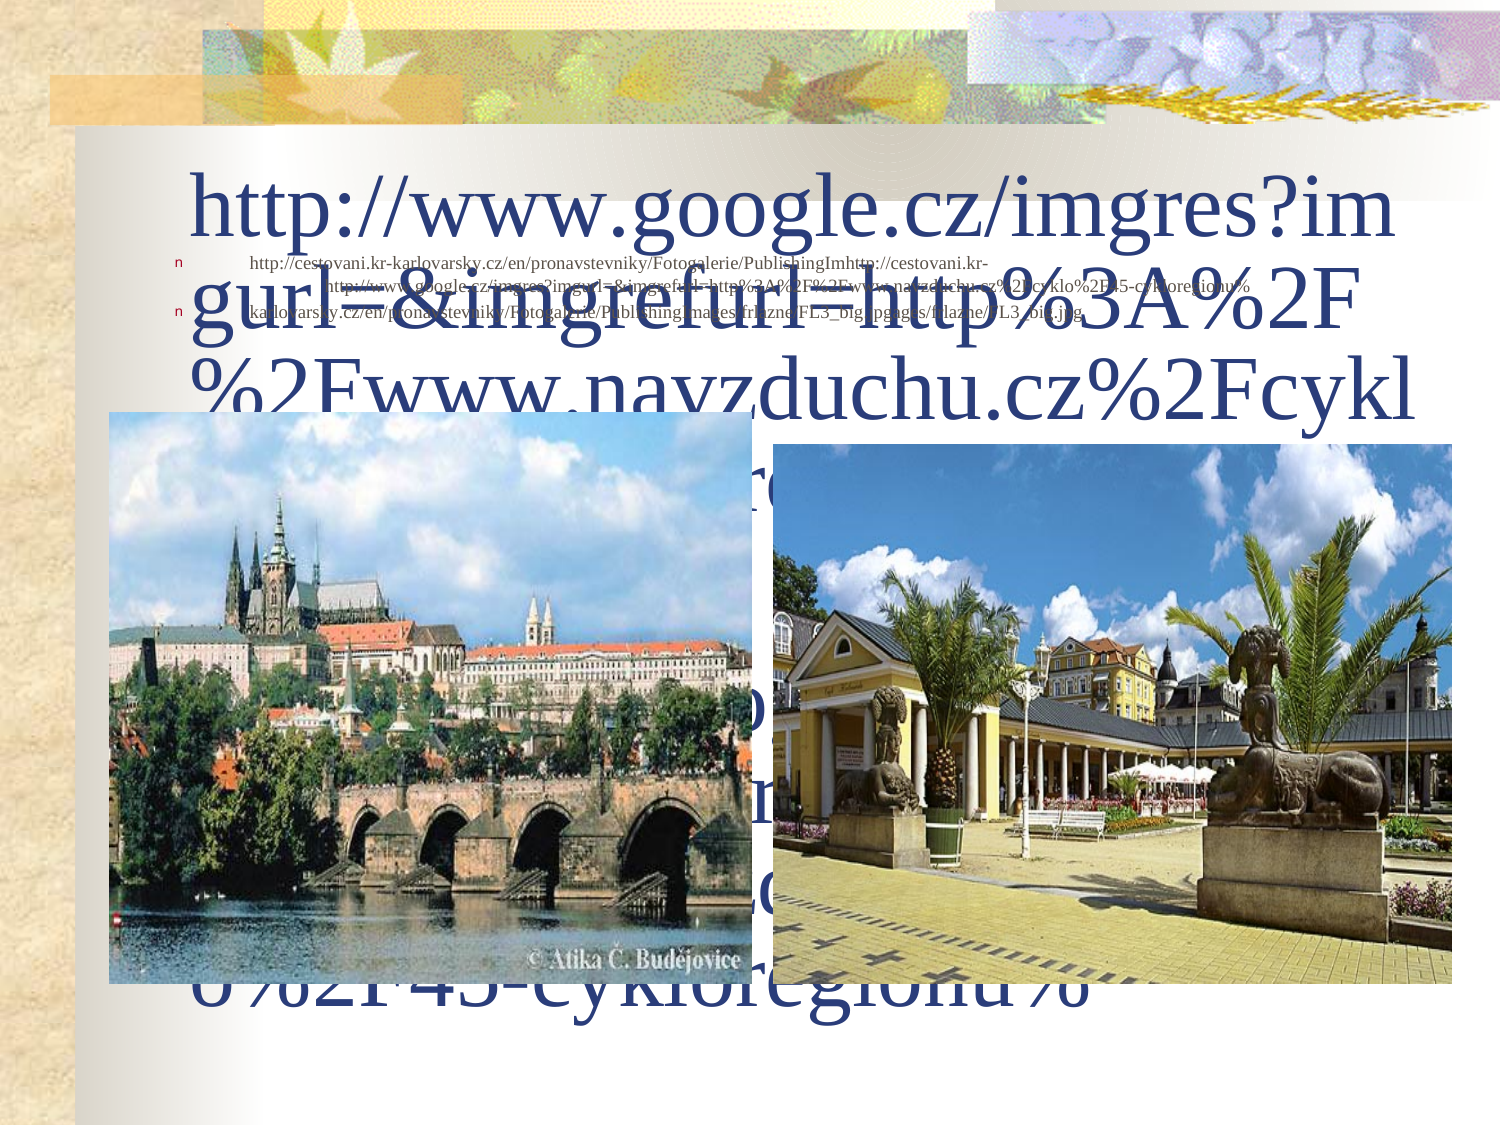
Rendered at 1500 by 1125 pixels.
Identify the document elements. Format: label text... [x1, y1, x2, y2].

title http://www.google.cz/imgres?imgurl=&imgrefurl=http%3A%2F%2Fwww.navzduchu.cz%2Fcyklo%2F45-cykloregionu% http://www.google.cz/imgres?imgurl=&imgrefurl=http%3A%2F%2Fwww.navzduchu.cz%2Fcyklo%2F45-cykloregionu% [174, 137, 1450, 232]
picture [773, 444, 1452, 984]
picture [109, 412, 752, 984]
list http://cestovani.kr-karlovarsky.cz/en/pronavstevniky/Fotogalerie/PublishingImhttp://cestovani.kr-http://www.google.cz/imgres?imgurl=&imgrefurl=http%3A%2F%2Fwww.navzduchu.cz%2Fcyklo%2F45-cykloregionu% karlovarsky.cz/en/pronavstevniky/Fotogalerie/PublishingImages/frlazne/FL3_big.jpgages/frlazne/FL3_big.jpg [159, 243, 1435, 1049]
